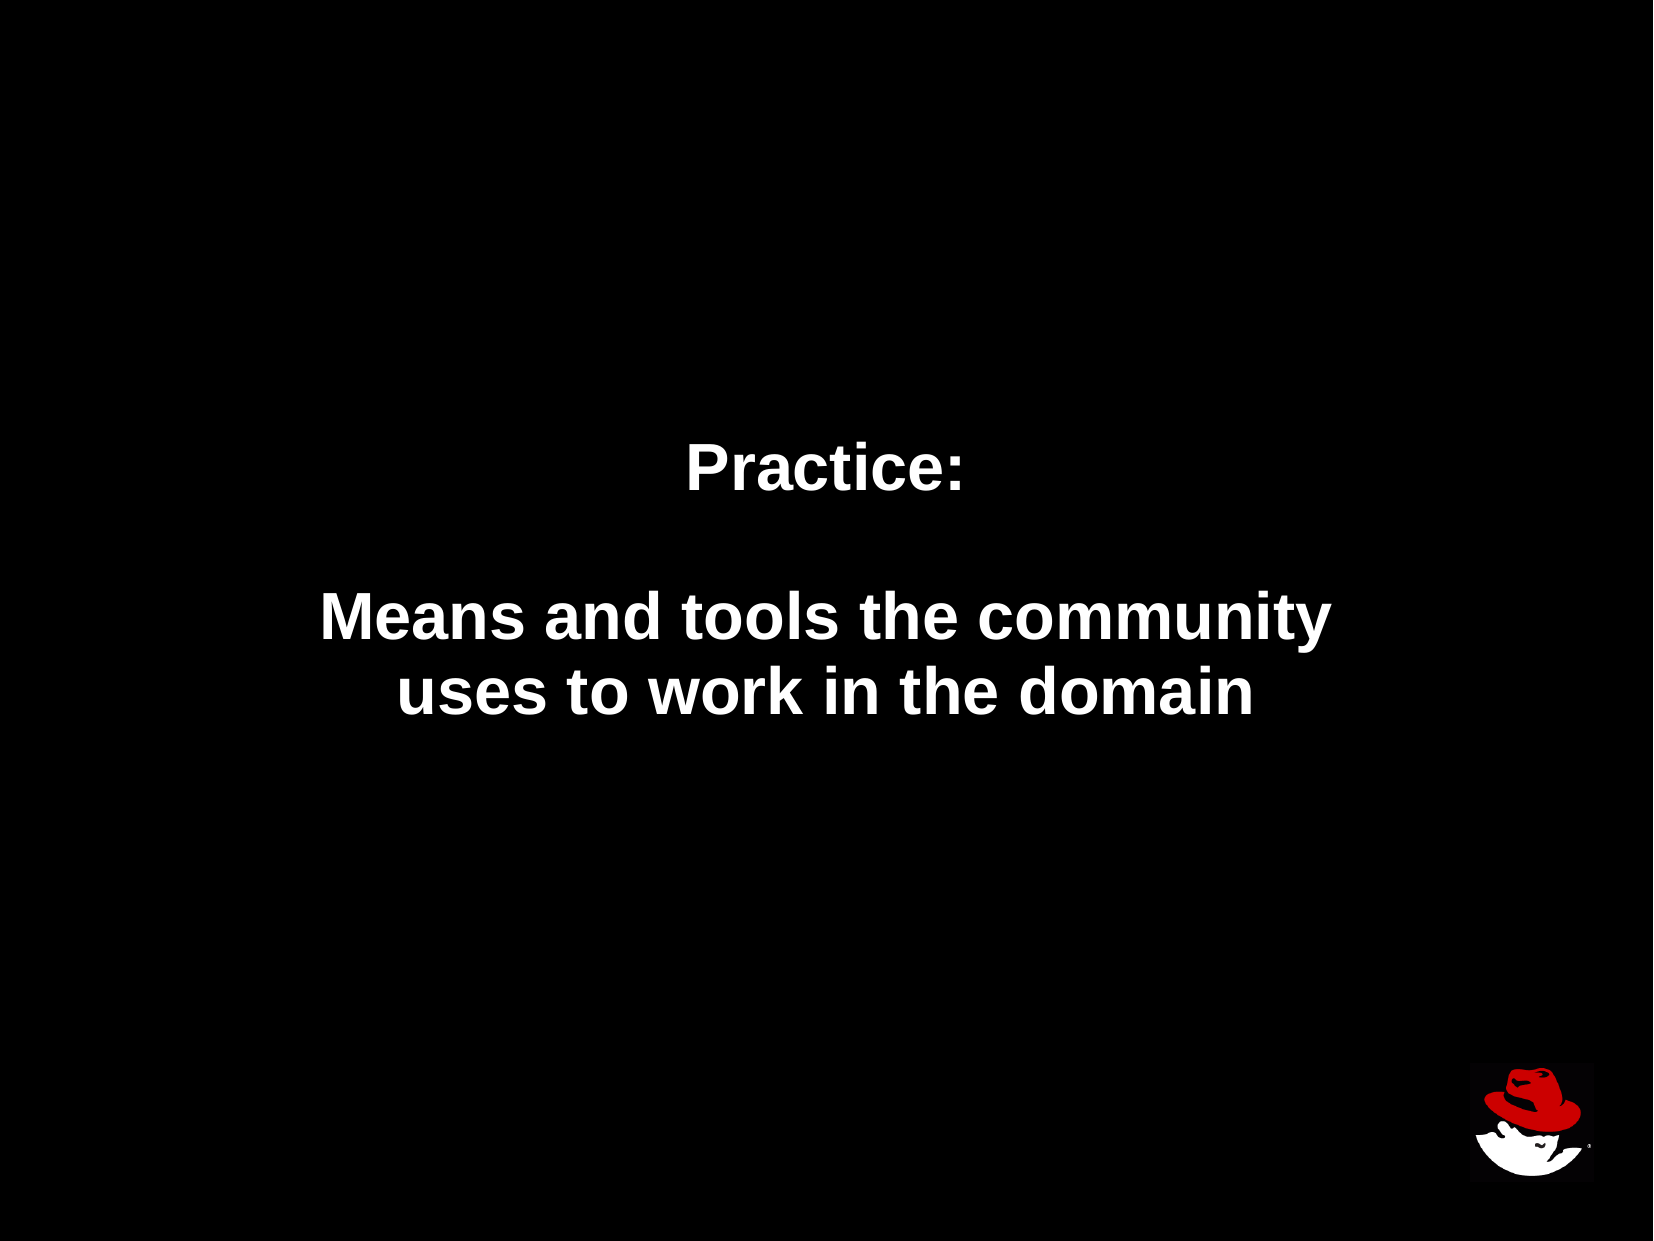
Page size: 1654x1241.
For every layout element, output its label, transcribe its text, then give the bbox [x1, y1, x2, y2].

subtitle Practice: Means and tools the community uses to work in the domain [82, 49, 1571, 1109]
picture [1470, 1063, 1594, 1182]
